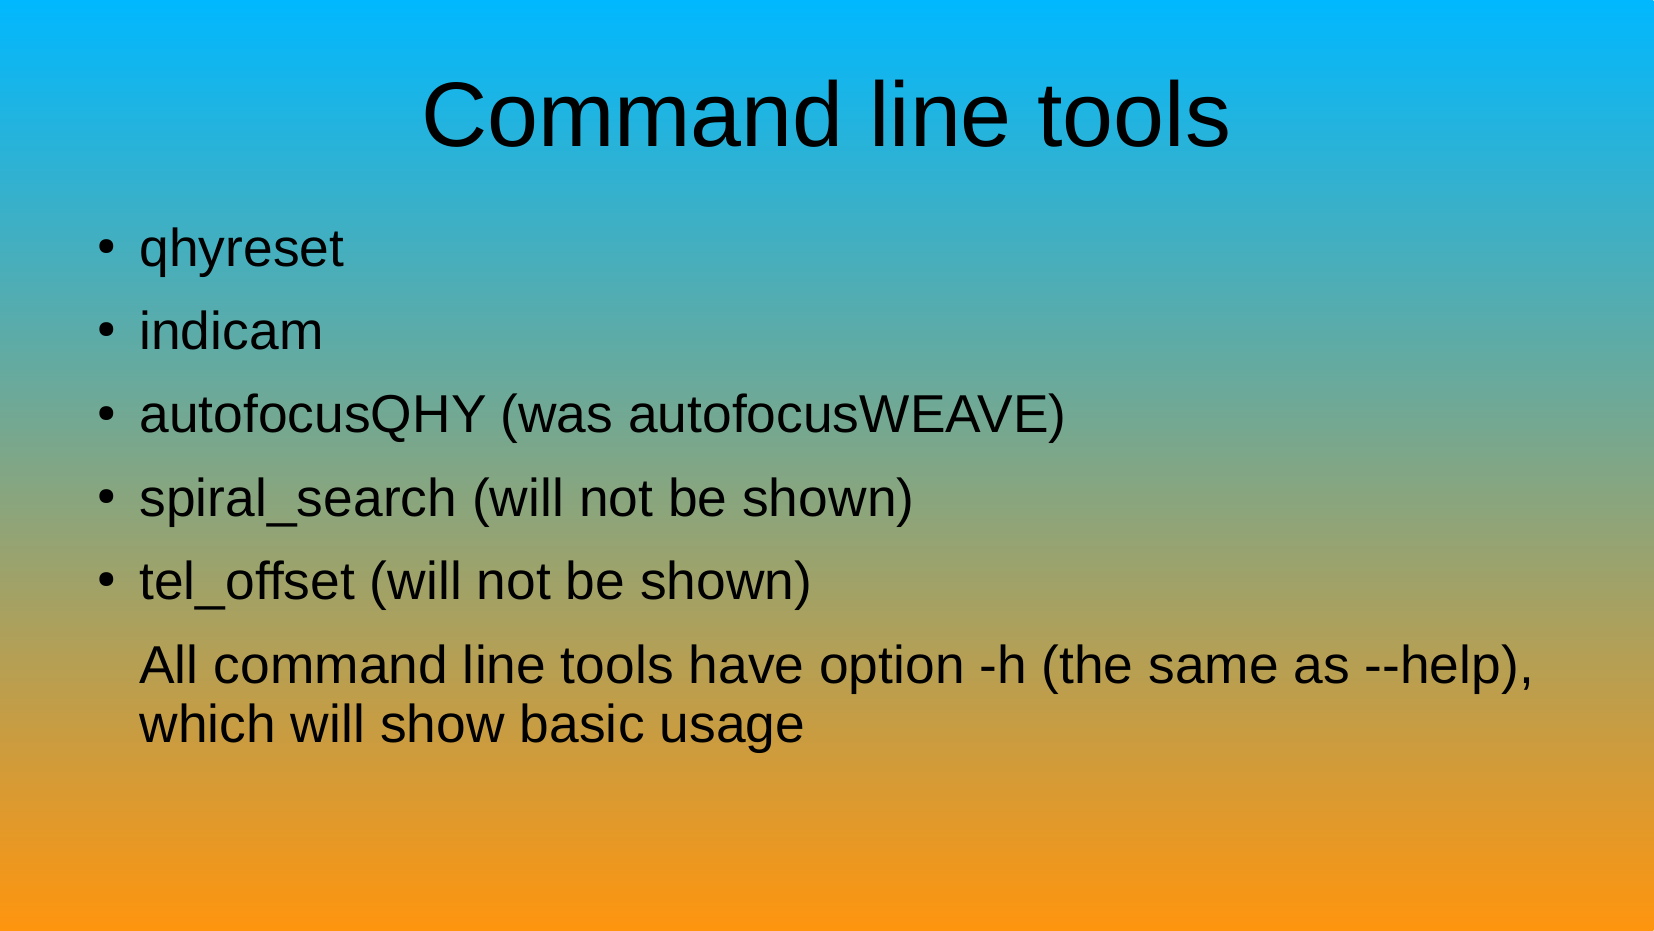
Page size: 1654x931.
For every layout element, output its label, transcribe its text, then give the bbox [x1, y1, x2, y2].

title Command line tools [82, 37, 1571, 193]
list qhyreset indicam autofocusQHY (was autofocusWEAVE) spiral_search (will not be shown) tel_offset (will not be shown) All command line tools have option -h (the same as --help), which will show basic usage [82, 217, 1571, 758]
